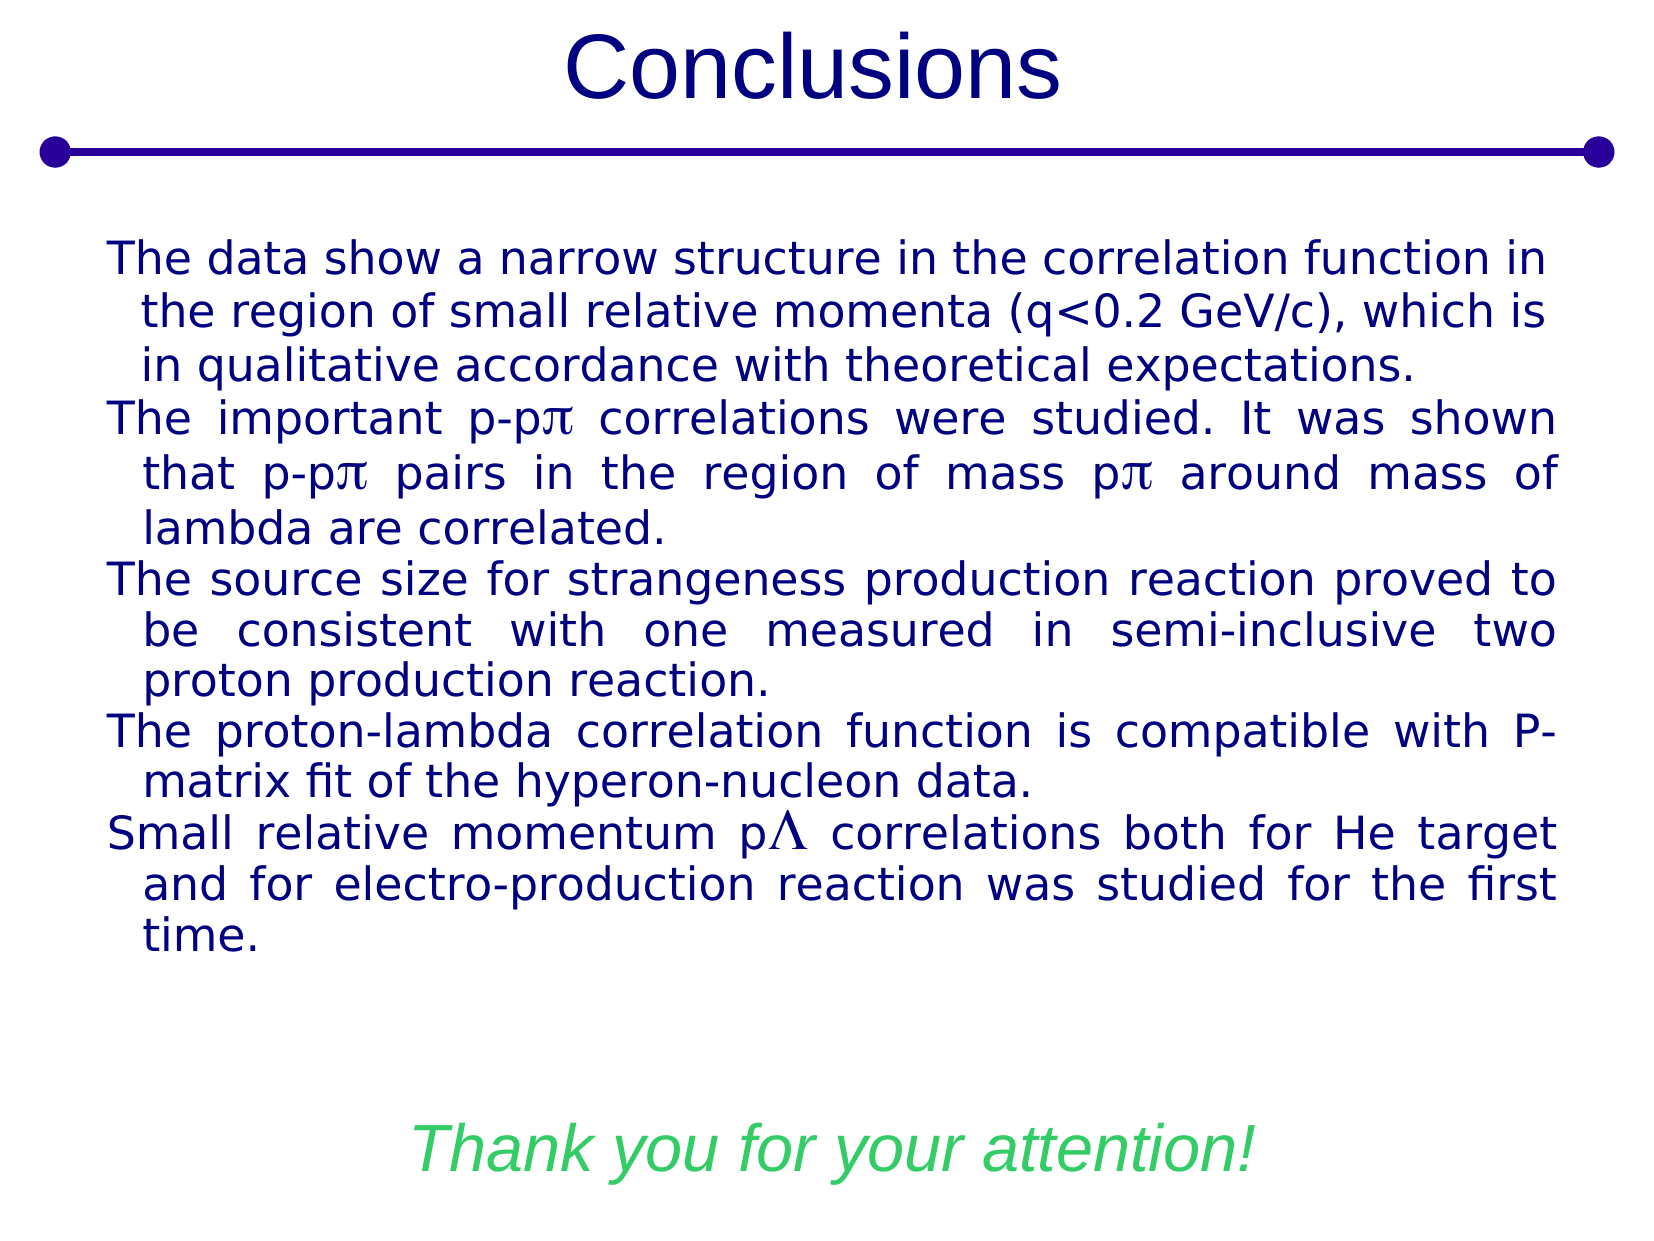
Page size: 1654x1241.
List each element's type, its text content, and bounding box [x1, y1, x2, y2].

title Conclusions [70, 0, 1557, 148]
subtitle The data show a narrow structure in the correlation function in the region of small relative momenta (q<0.2 GeV/c), which is in qualitative accordance with theoretical expectations. The important p-p correlations were studied. It was shown that p-p pairs in the region of mass p around mass of lambda are correlated. The source size for strangeness production reaction proved to be consistent with one measured in semi-inclusive two proton production reaction. The proton-lambda correlation function is compatible with P-matrix fit of the hyperon-nucleon data. Small relative momentum p correlations both for He target and for electro-production reaction was studied for the first time. Thank you for your attention! [72, 200, 1559, 1217]
